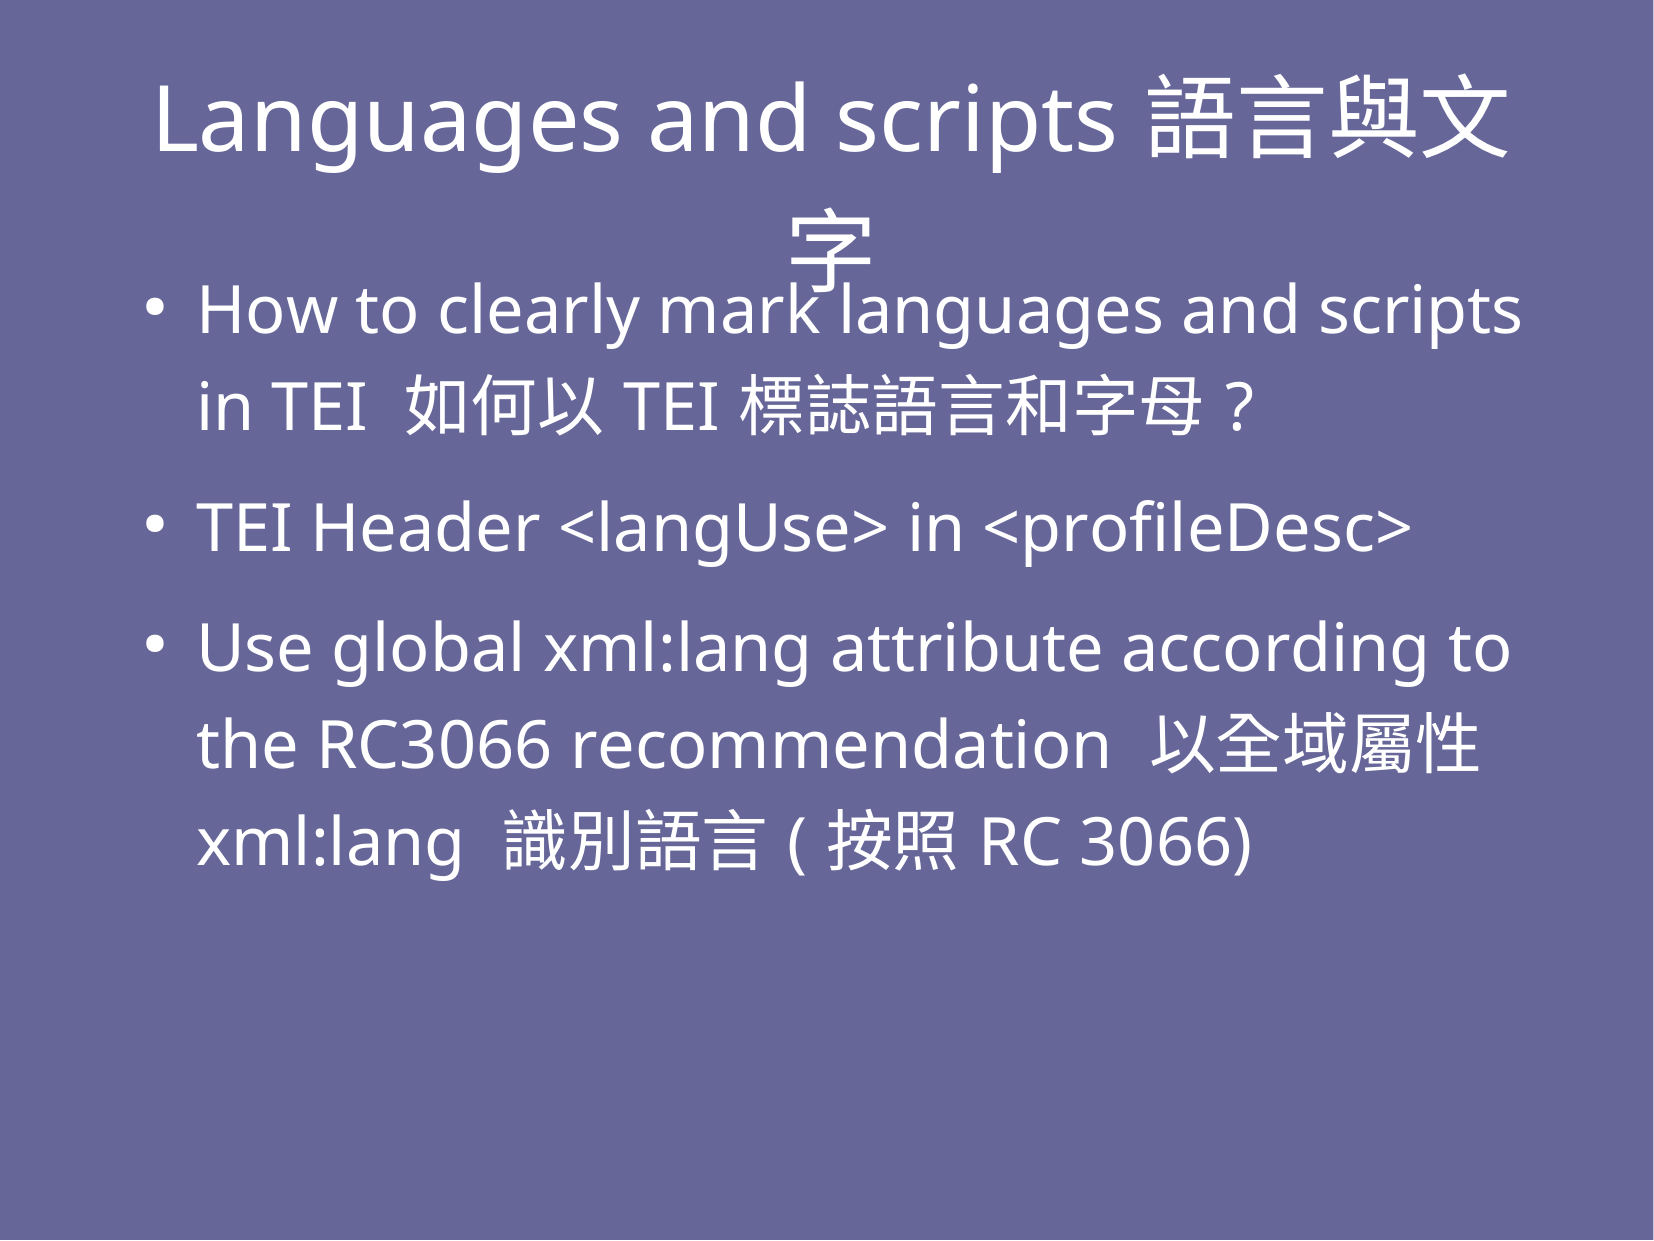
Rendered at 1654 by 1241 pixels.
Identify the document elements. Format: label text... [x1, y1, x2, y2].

list How to clearly mark languages and scripts in TEI 如何以TEI標誌語言和字母? TEI Header <langUse> in <profileDesc> Use global xml:lang attribute according to the RC3066 recommendation 以全域屬性 xml:lang 識別語言(按照RC 3066) [125, 262, 1538, 1029]
title Languages and scripts語言與文字 [125, 75, 1538, 262]
